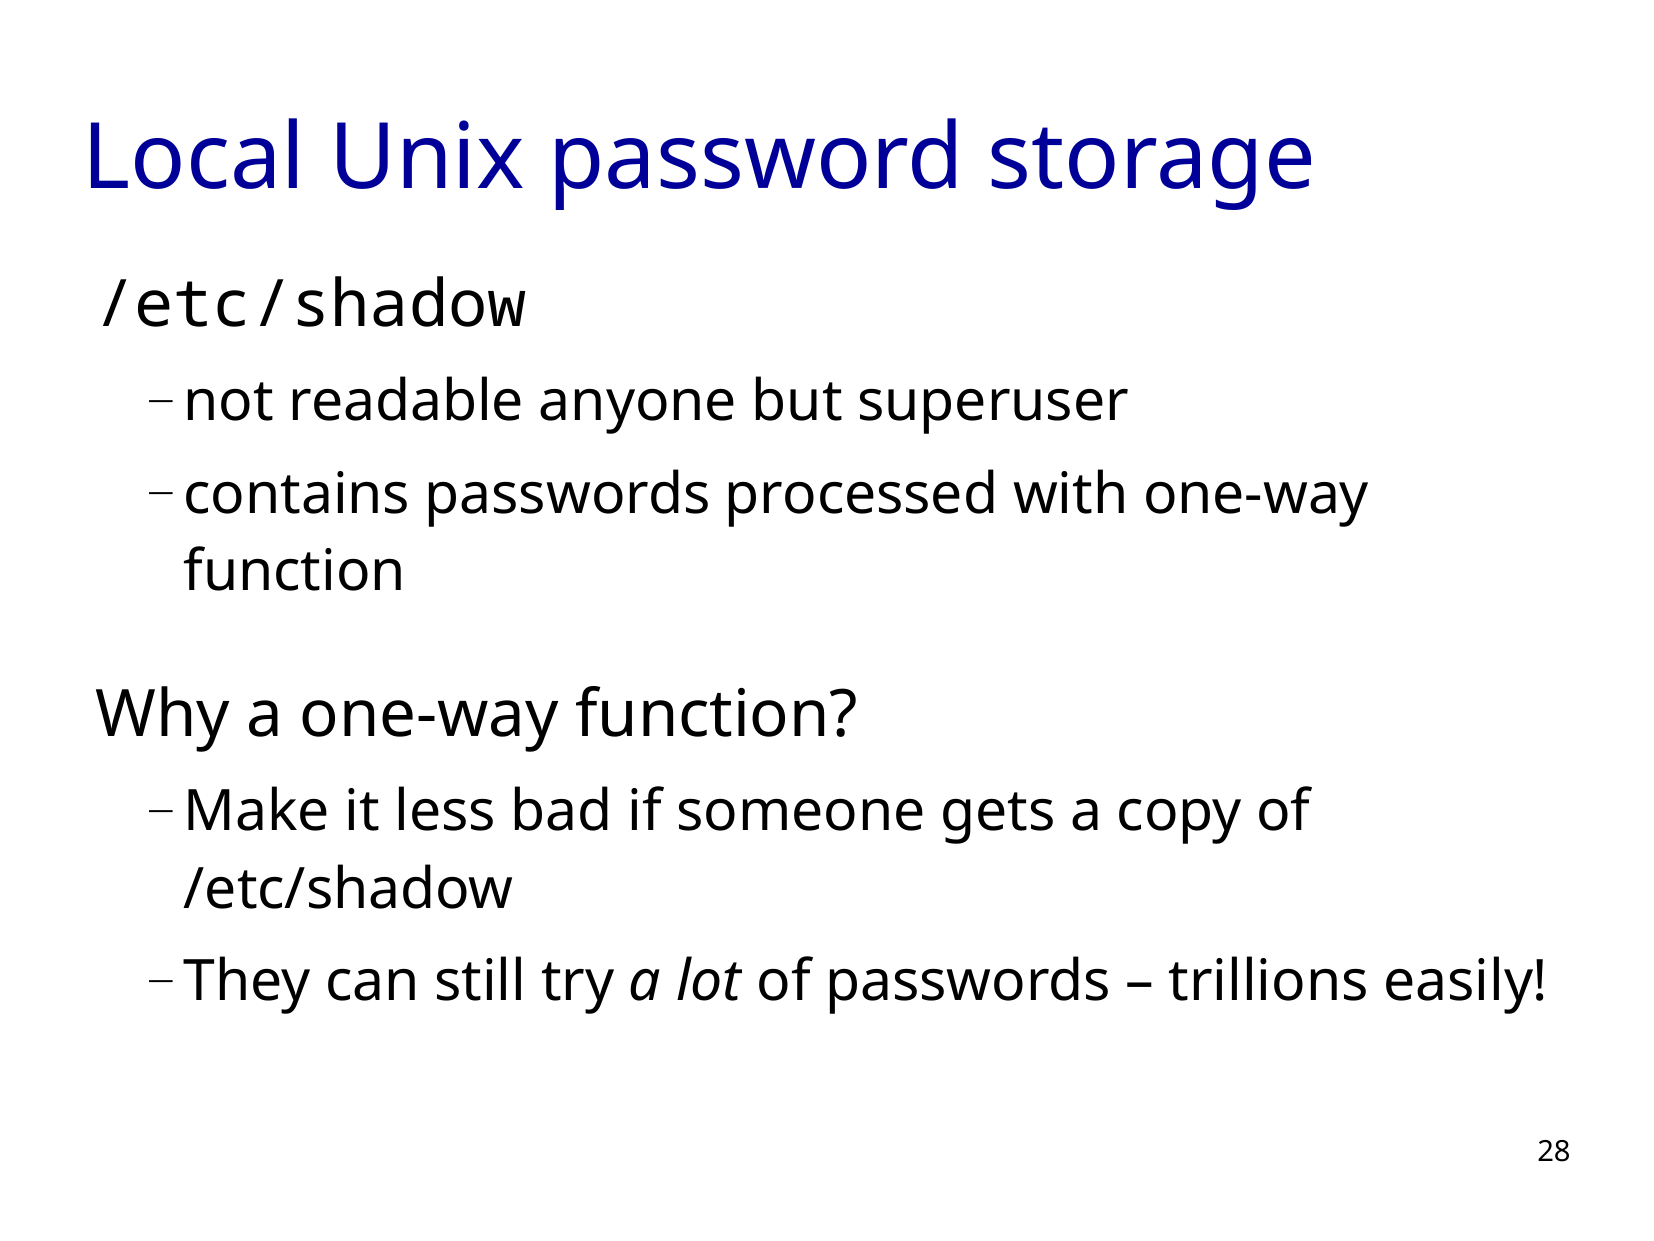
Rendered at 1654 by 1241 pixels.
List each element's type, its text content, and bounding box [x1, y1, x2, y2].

title Local Unix password storage [82, 49, 1571, 256]
list /etc/shadow not readable anyone but superuser contains passwords processed with one-way function Why a one-way function? Make it less bad if someone gets a copy of /etc/shadow They can still try a lot of passwords – trillions easily! [60, 256, 1571, 1096]
